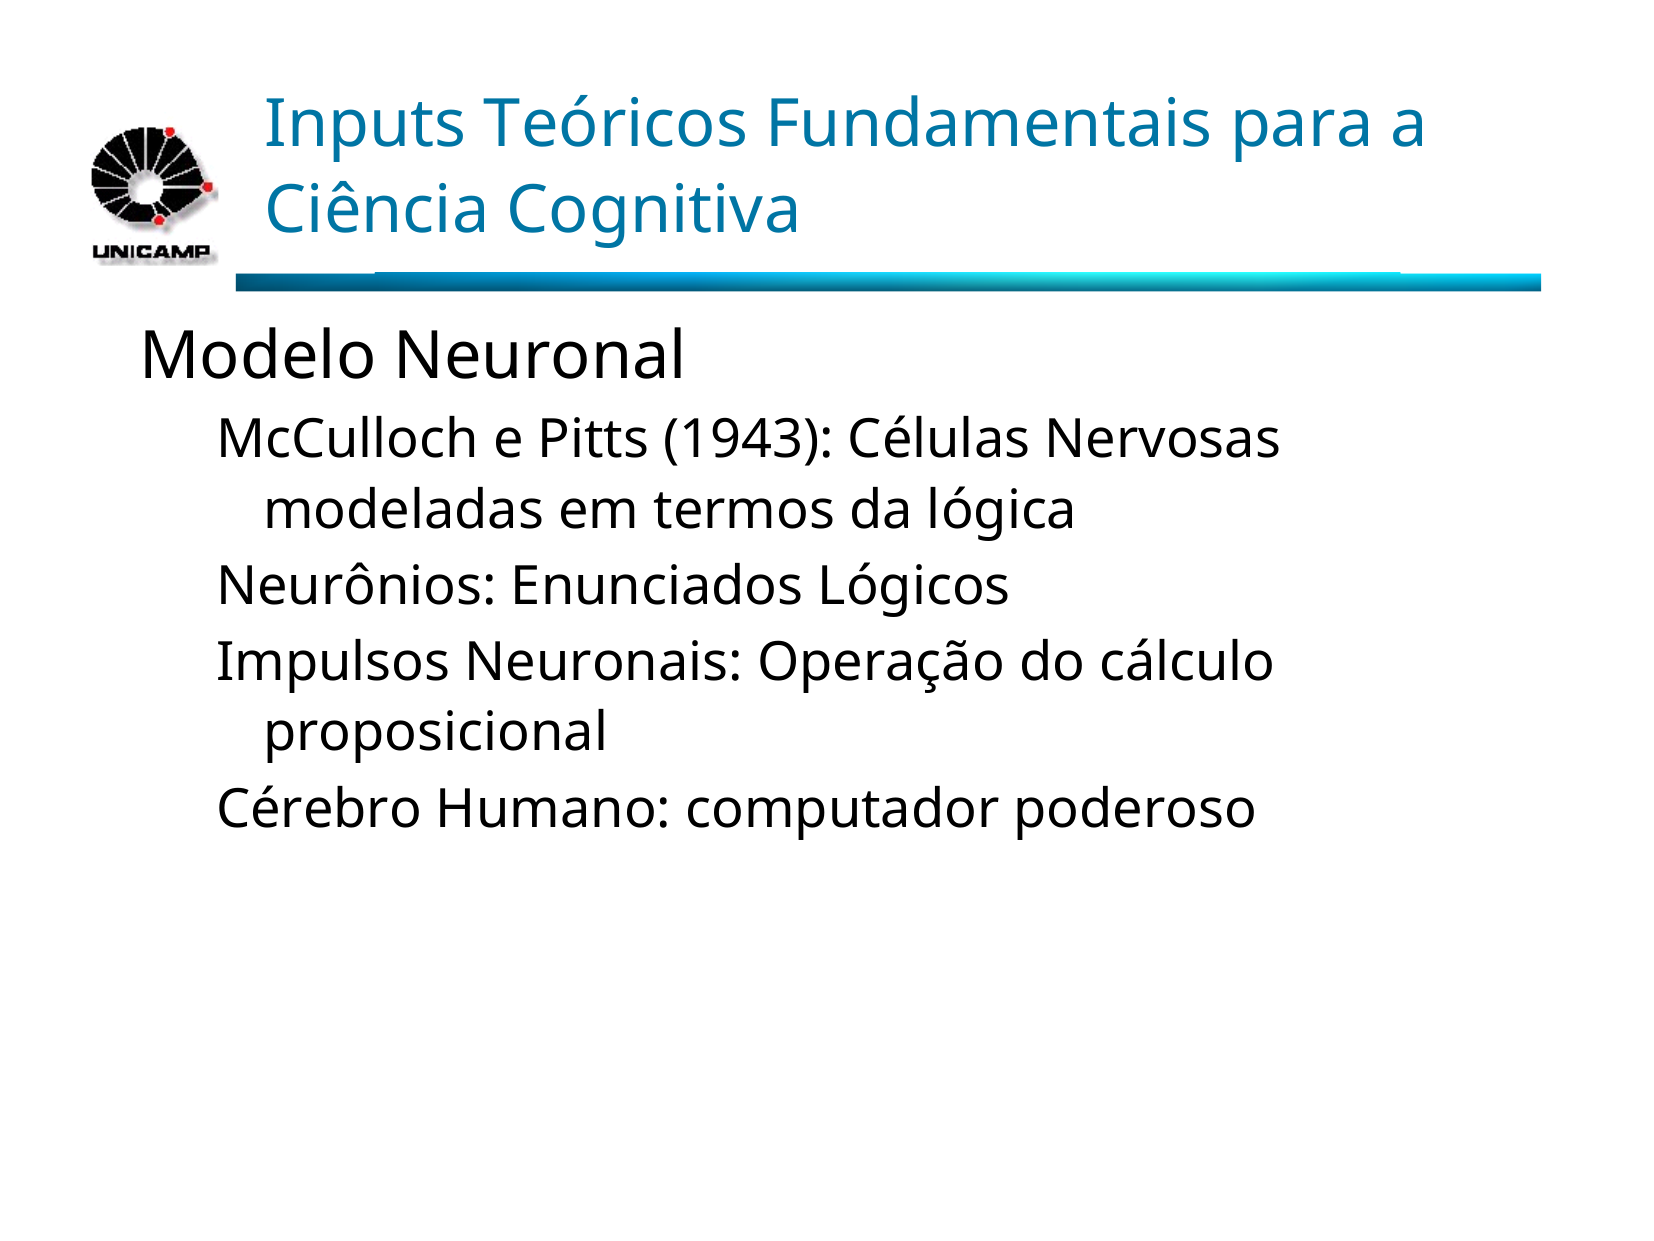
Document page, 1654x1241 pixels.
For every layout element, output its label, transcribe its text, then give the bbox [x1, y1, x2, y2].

list Modelo Neuronal McCulloch e Pitts (1943): Células Nervosas modeladas em termos da lógica Neurônios: Enunciados Lógicos Impulsos Neuronais: Operação do cálculo proposicional Cérebro Humano: computador poderoso [121, 309, 1534, 1182]
title Inputs Teóricos Fundamentais para a Ciência Cognitiva [264, 42, 1534, 250]
picture [125, 272, 1654, 295]
